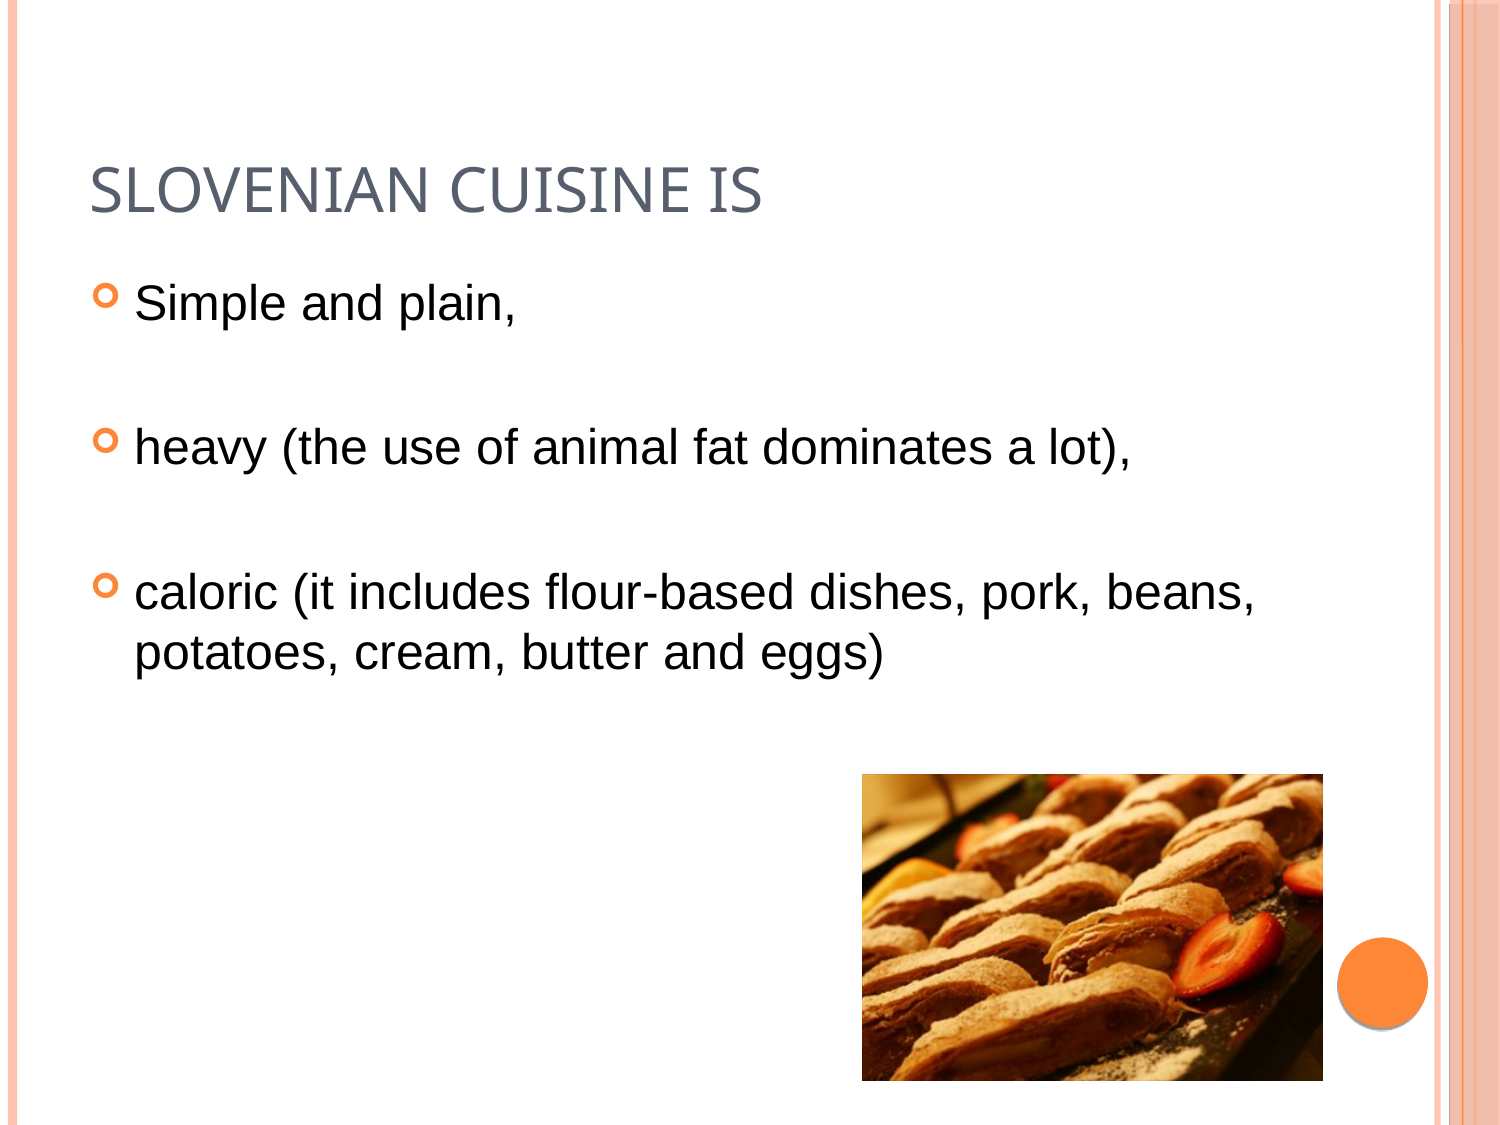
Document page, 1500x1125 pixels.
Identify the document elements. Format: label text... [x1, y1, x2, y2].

picture [862, 774, 1323, 1081]
list Simple and plain, heavy (the use of animal fat dominates a lot), caloric (it includes flour-based dishes, pork, beans, potatoes, cream, butter and eggs) [75, 262, 1300, 1062]
title SLOVENIAN CUISINE IS [75, 45, 1300, 233]
